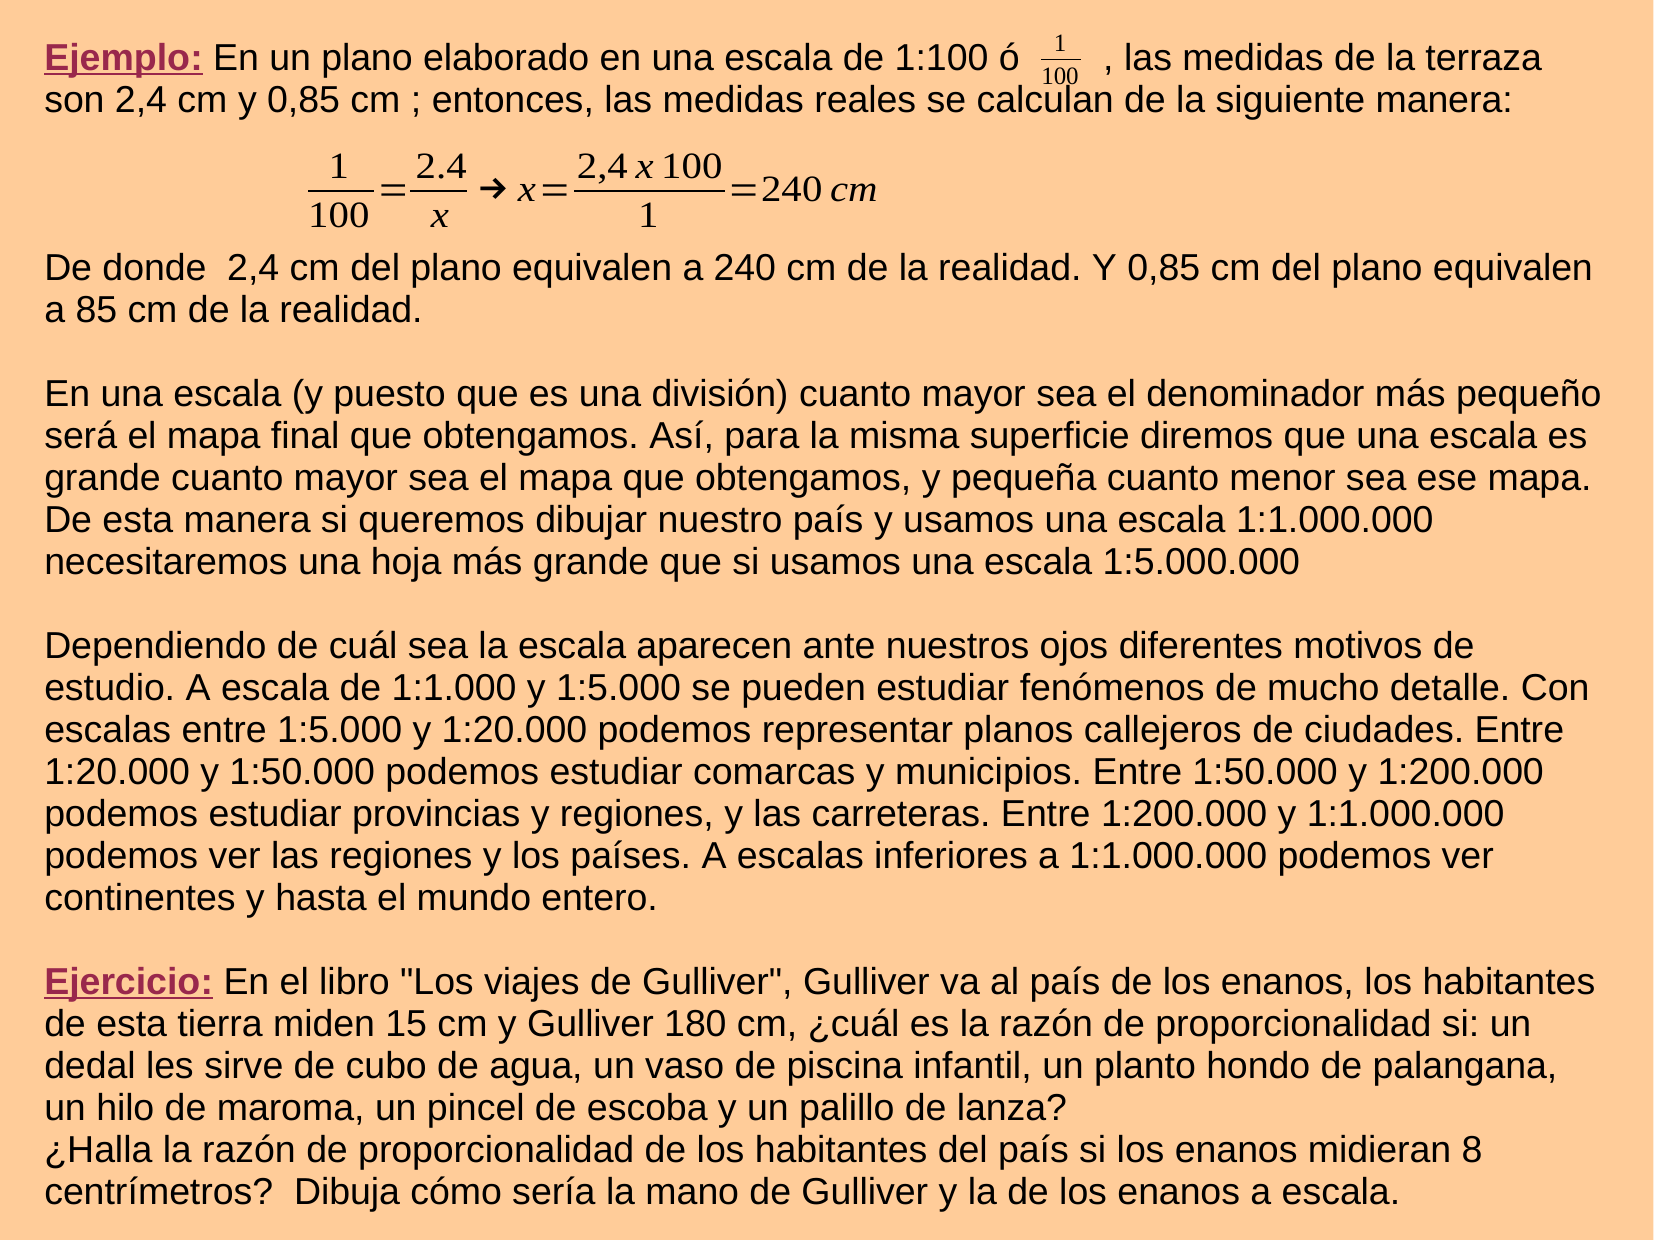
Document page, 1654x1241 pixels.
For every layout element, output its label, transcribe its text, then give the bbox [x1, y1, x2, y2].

text_box Ejemplo: En un plano elaborado en una escala de 1:100 ó , las medidas de la terraza son 2,4 cm y 0,85 cm ; entonces, las medidas reales se calculan de la siguiente manera: De donde 2,4 cm del plano equivalen a 240 cm de la realidad. Y 0,85 cm del plano equivalen a 85 cm de la realidad. En una escala (y puesto que es una división) cuanto mayor sea el denominador más pequeño será el mapa final que obtengamos. Así, para la misma superficie diremos que una escala es grande cuanto mayor sea el mapa que obtengamos, y pequeña cuanto menor sea ese mapa. De esta manera si queremos dibujar nuestro país y usamos una escala 1:1.000.000 necesitaremos una hoja más grande que si usamos una escala 1:5.000.000 Dependiendo de cuál sea la escala aparecen ante nuestros ojos diferentes motivos de estudio. A escala de 1:1.000 y 1:5.000 se pueden estudiar fenómenos de mucho detalle. Con escalas entre 1:5.000 y 1:20.000 podemos representar planos callejeros de ciudades. Entre 1:20.000 y 1:50.000 podemos estudiar comarcas y municipios. Entre 1:50.000 y 1:200.000 podemos estudiar provincias y regiones, y las carreteras. Entre 1:200.000 y 1:1.000.000 podemos ver las regiones y los países. A escalas inferiores a 1:1.000.000 podemos ver continentes y hasta el mundo entero. Ejercicio: En el libro "Los viajes de Gulliver", Gulliver va al país de los enanos, los habitantes de esta tierra miden 15 cm y Gulliver 180 cm, ¿cuál es la razón de proporcionalidad si: un dedal les sirve de cubo de agua, un vaso de piscina infantil, un planto hondo de palangana, un hilo de maroma, un pincel de escoba y un palillo de lanza? ¿Halla la razón de proporcionalidad de los habitantes del país si los enanos midieran 8 centrímetros? Dibuja cómo sería la mano de Gulliver y la de los enanos a escala. [29, 29, 1625, 1225]
chart [1033, 29, 1152, 89]
chart [295, 145, 887, 237]
